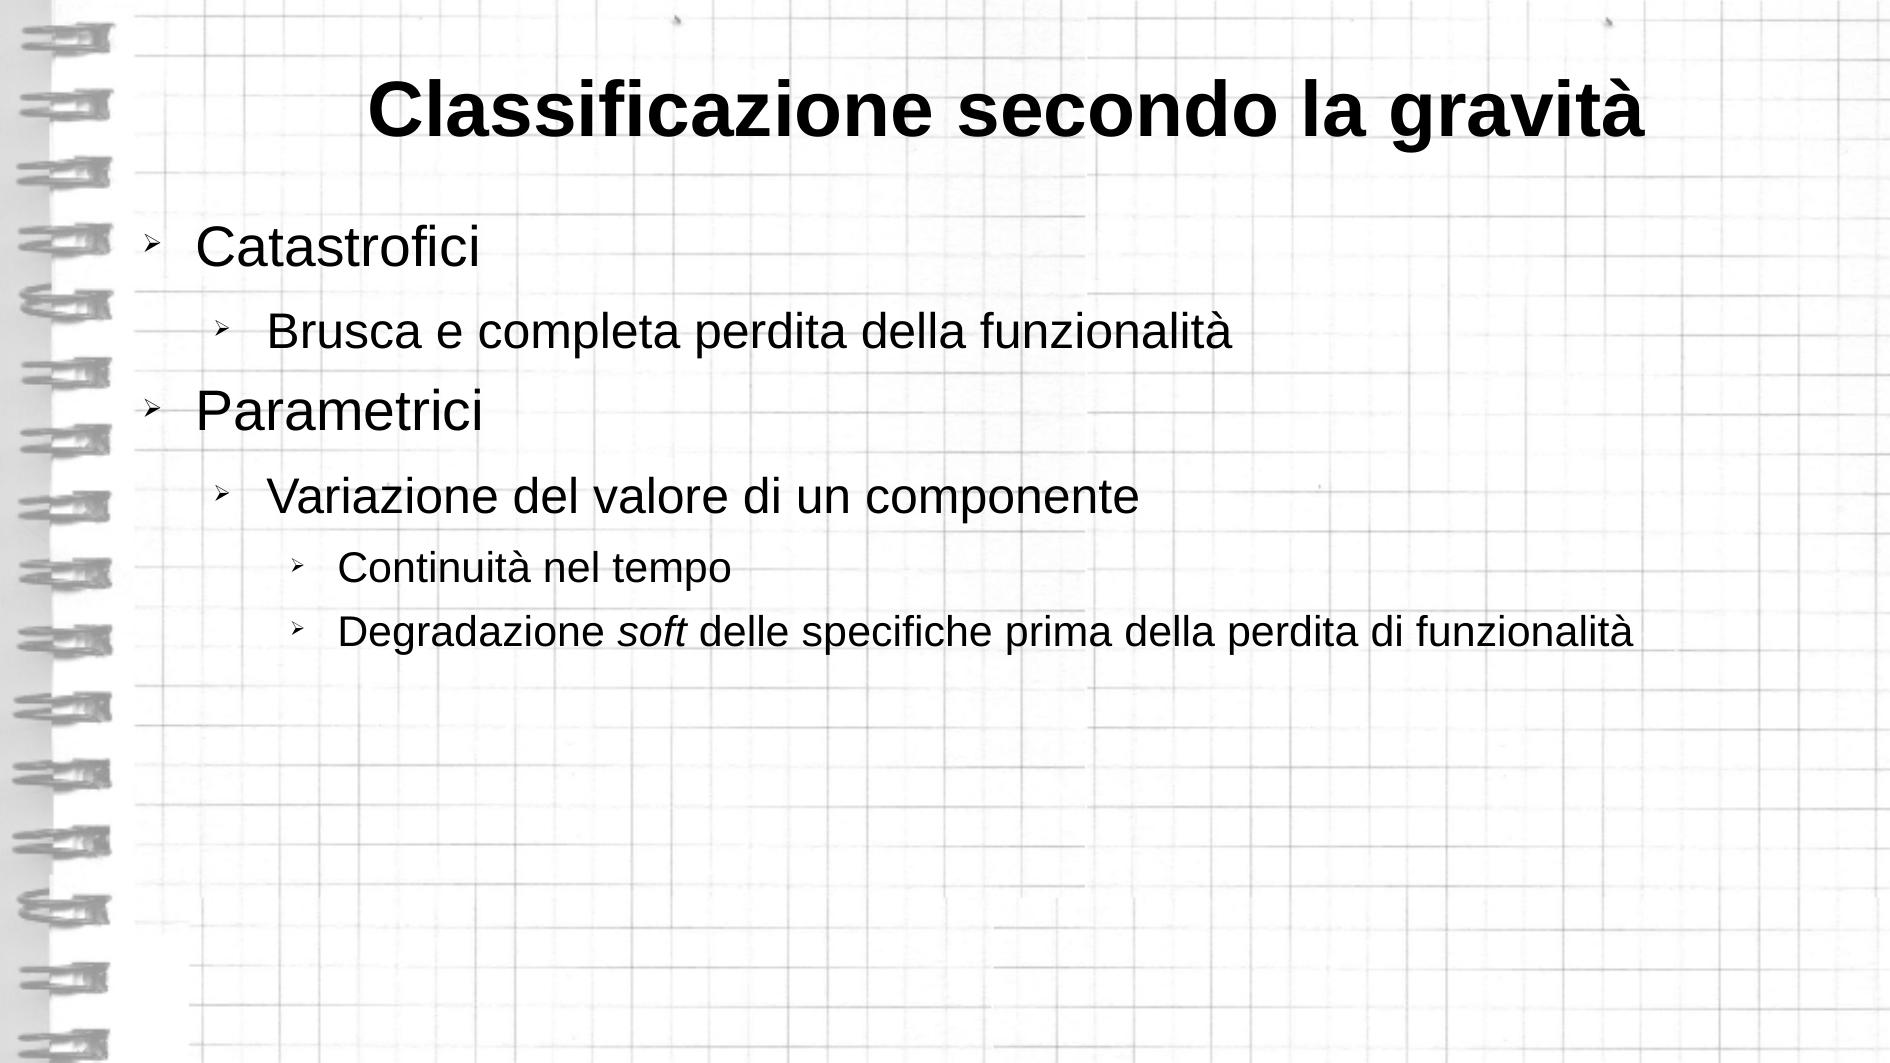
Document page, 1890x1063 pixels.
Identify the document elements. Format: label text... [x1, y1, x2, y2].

list Catastrofici Brusca e completa perdita della funzionalità Parametrici Variazione del valore di un componente Continuità nel tempo Degradazione soft delle specifiche prima della perdita di funzionalità [124, 214, 1890, 832]
title Classificazione secondo la gravità [124, 20, 1890, 198]
picture [0, 0, 1890, 1063]
